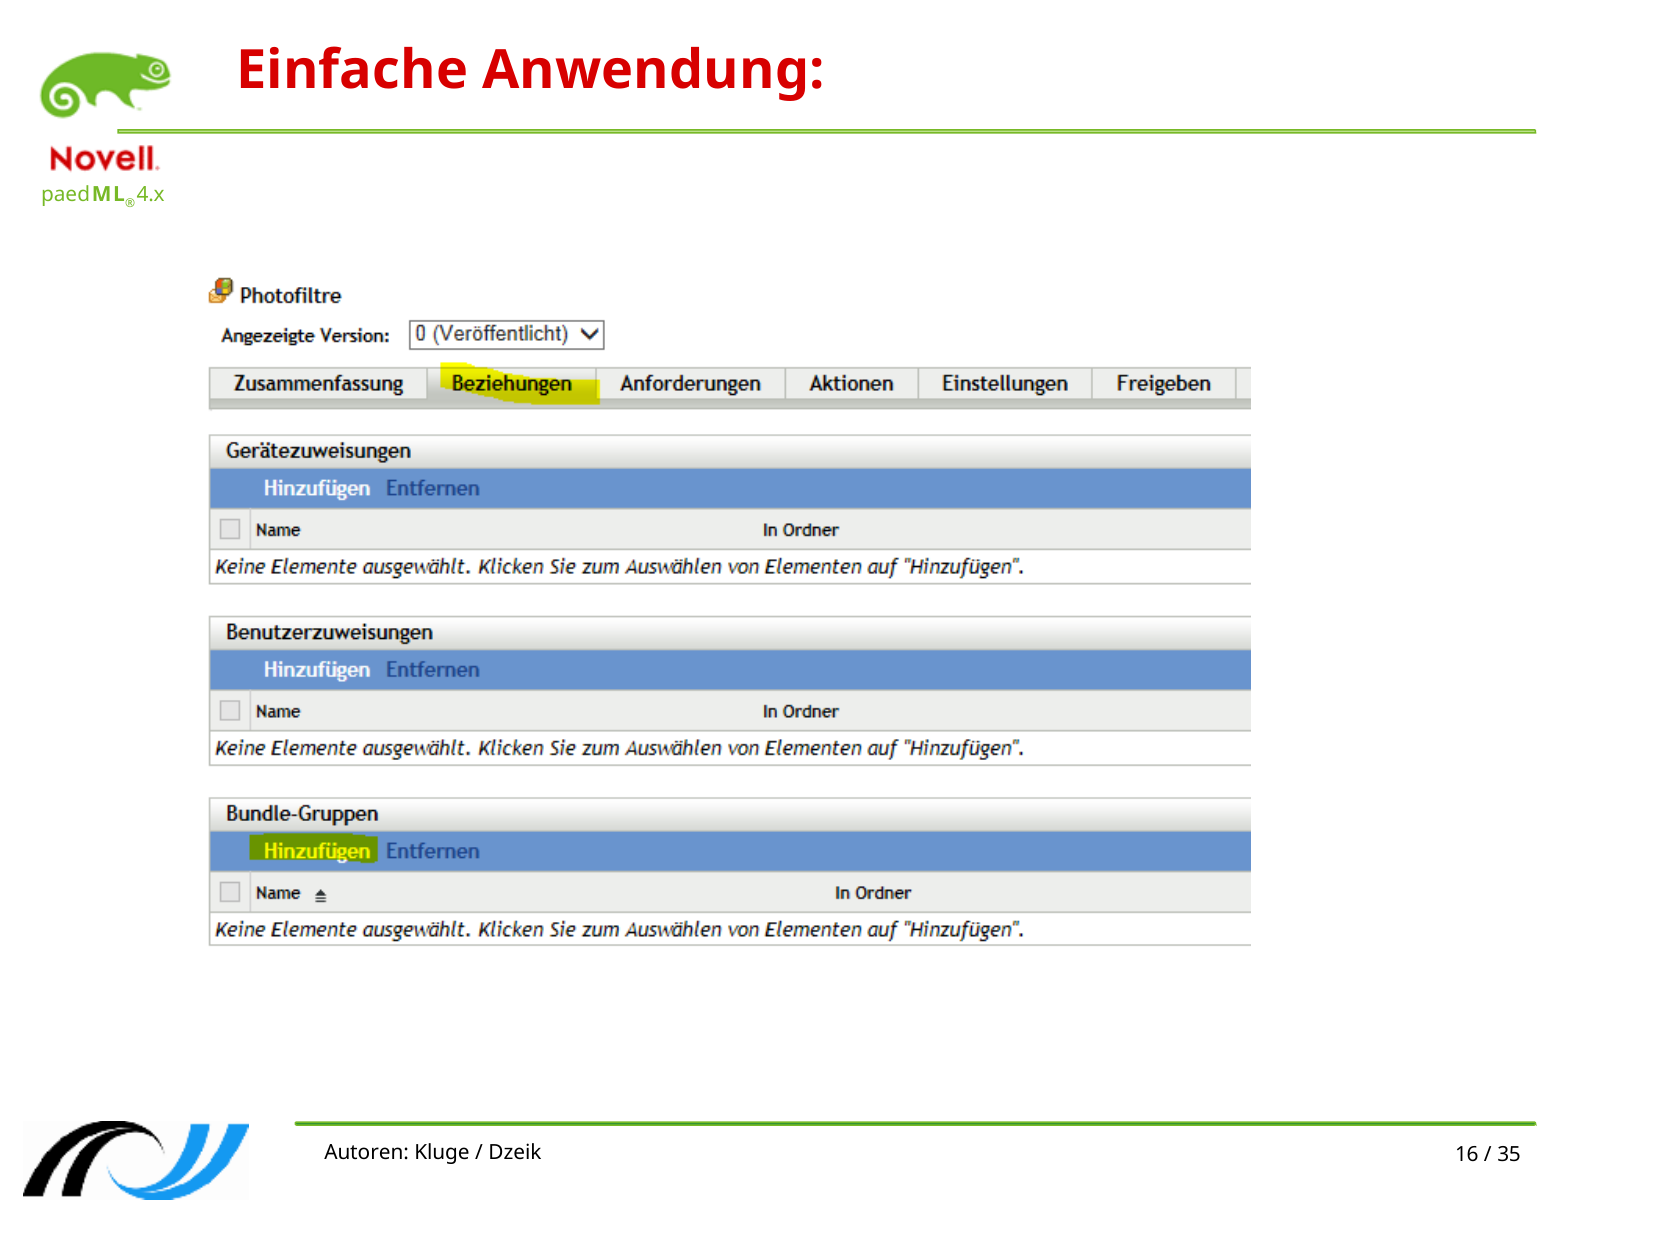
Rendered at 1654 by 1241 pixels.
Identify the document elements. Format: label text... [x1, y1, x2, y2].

picture [206, 261, 1251, 1004]
title Einfache Anwendung: [236, 17, 1536, 119]
picture [23, 1121, 249, 1200]
picture [26, 35, 184, 193]
